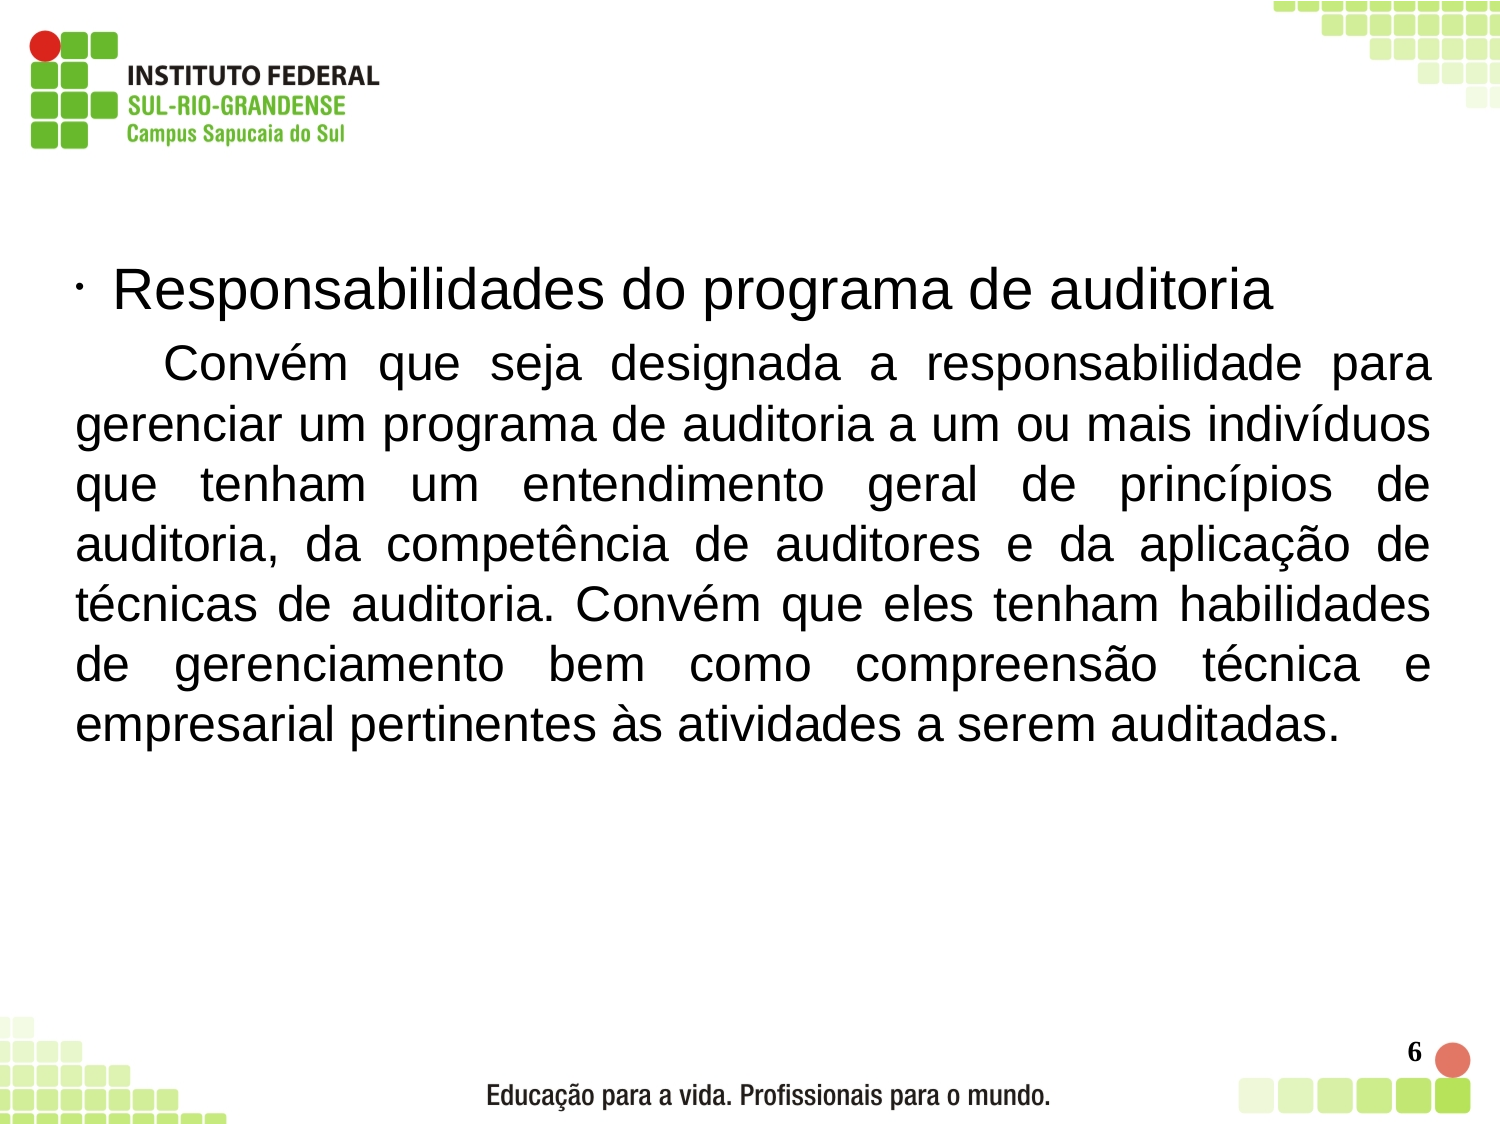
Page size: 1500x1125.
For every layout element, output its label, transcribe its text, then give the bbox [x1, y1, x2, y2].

text_box Responsabilidades do programa de auditoria Convém que seja designada a responsabilidade para gerenciar um programa de auditoria a um ou mais indivíduos que tenham um entendimento geral de princípios de auditoria, da competência de auditores e da aplicação de técnicas de auditoria. Convém que eles tenham habilidades de gerenciamento bem como compreensão técnica e empresarial pertinentes às atividades a serem auditadas. [74, 99, 1433, 911]
picture [0, 1, 1500, 1124]
